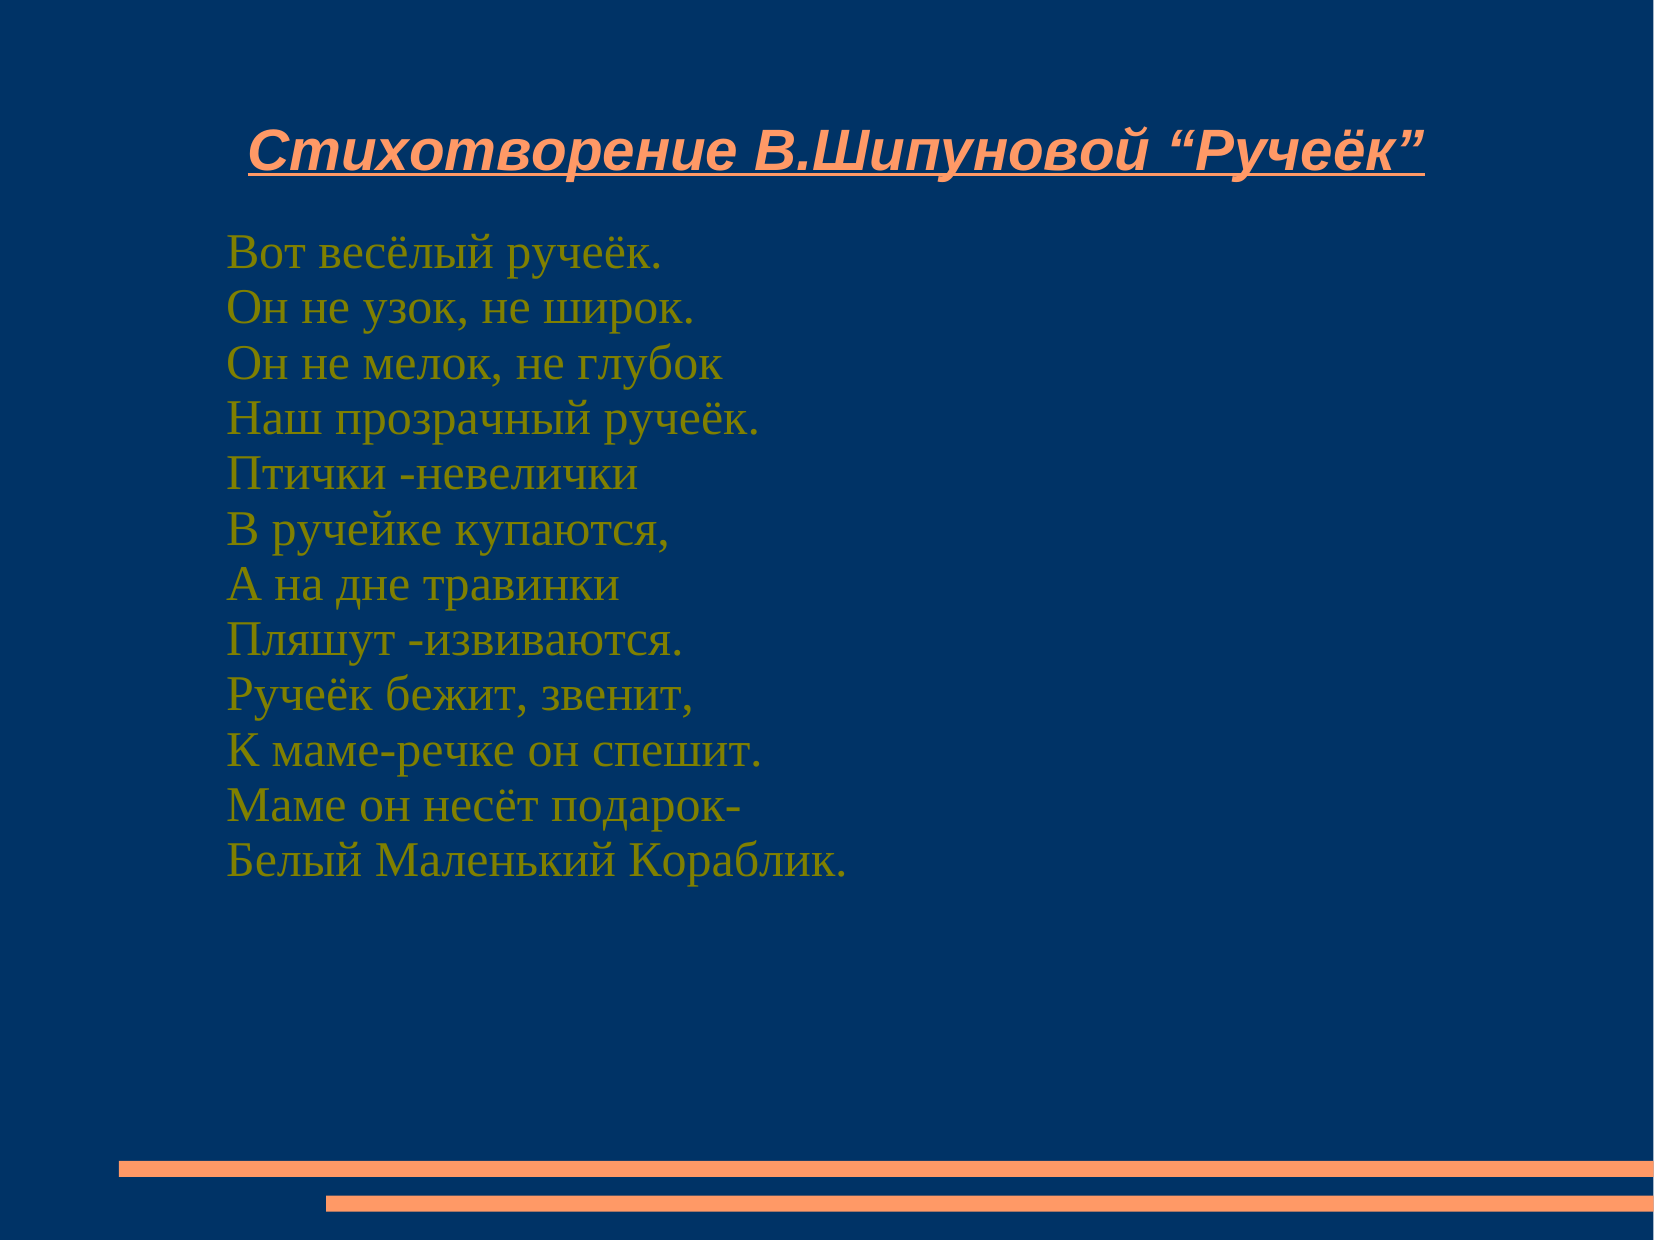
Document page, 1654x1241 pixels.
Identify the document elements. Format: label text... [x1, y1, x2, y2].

list Вот весёлый ручеёк. Он не узок, не широк. Он не мелок, не глубок Наш прозрачный ручеёк. Птички -невелички В ручейке купаются, А на дне травинки Пляшут -извиваются. Ручеёк бежит, звенит, К маме-речке он спешит. Маме он несёт подарок- Белый Маленький Кораблик. [155, 224, 1595, 1034]
title Стихотворение В.Шипуновой “Ручеёк” [121, 46, 1534, 254]
